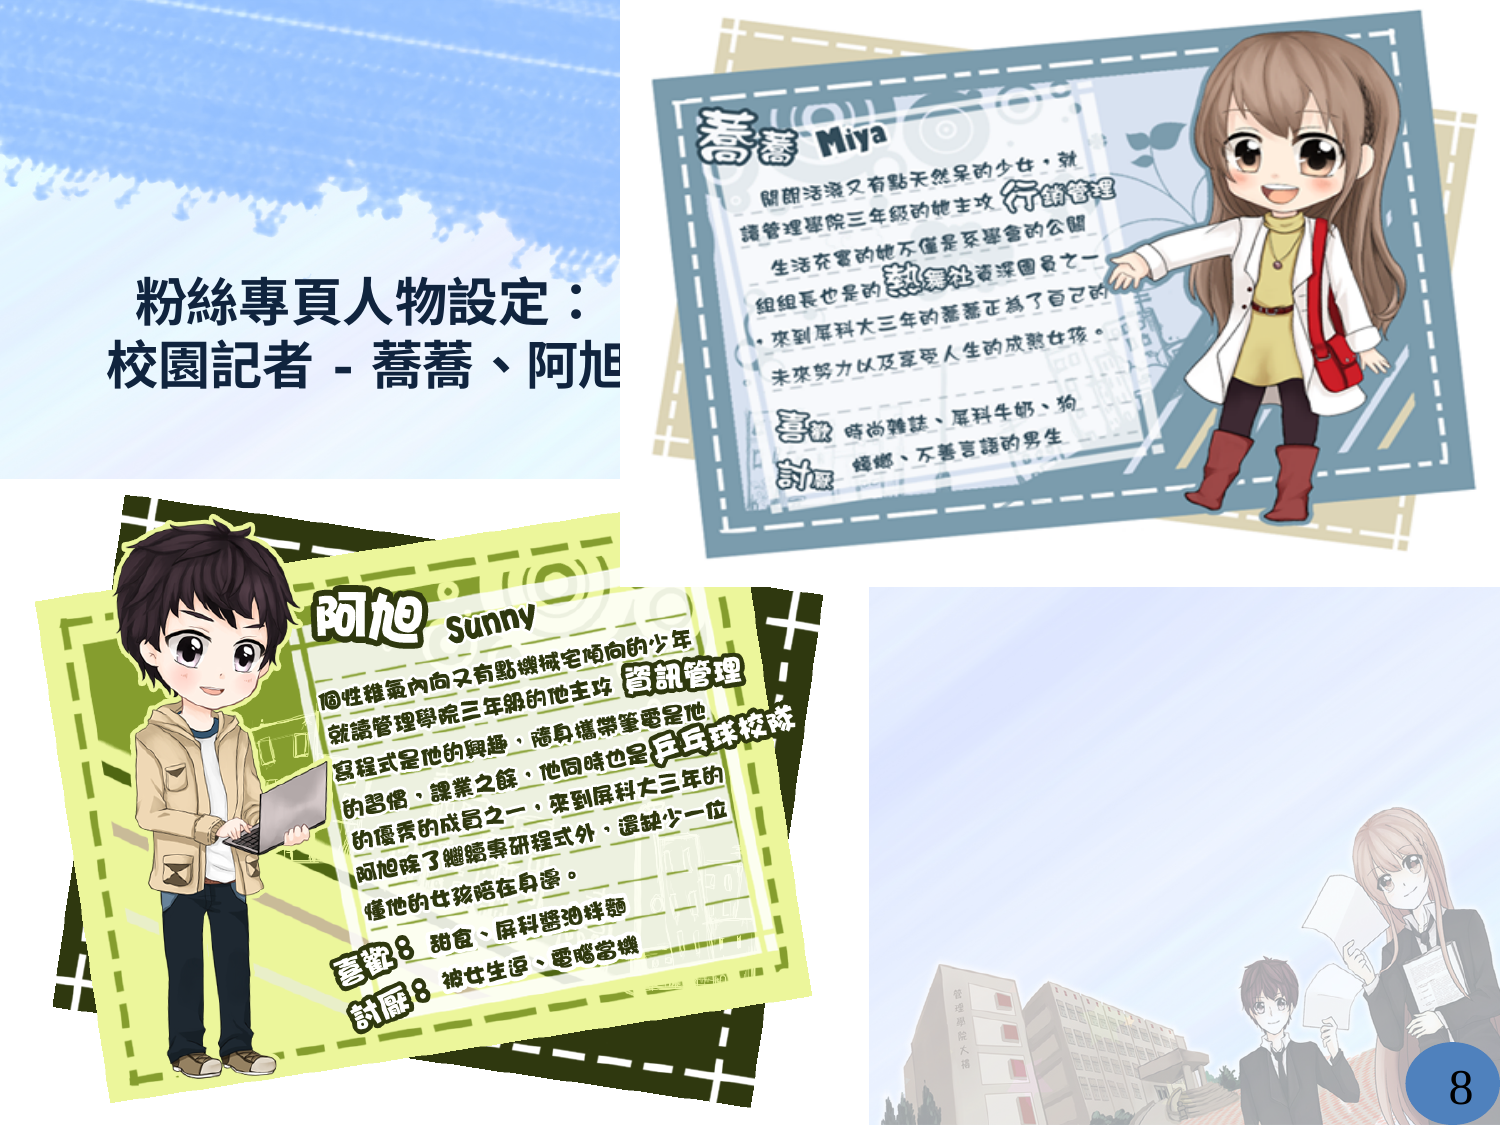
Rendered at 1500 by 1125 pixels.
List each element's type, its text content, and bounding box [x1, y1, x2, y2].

title 粉絲專頁人物設定： 校園記者-蕎蕎、阿旭 [88, 196, 620, 468]
text_box [1432, 1042, 1473, 1046]
text_box <編號> [1387, 1046, 1489, 1125]
picture [0, 0, 1500, 1125]
text_box [1489, 1057, 1500, 1110]
